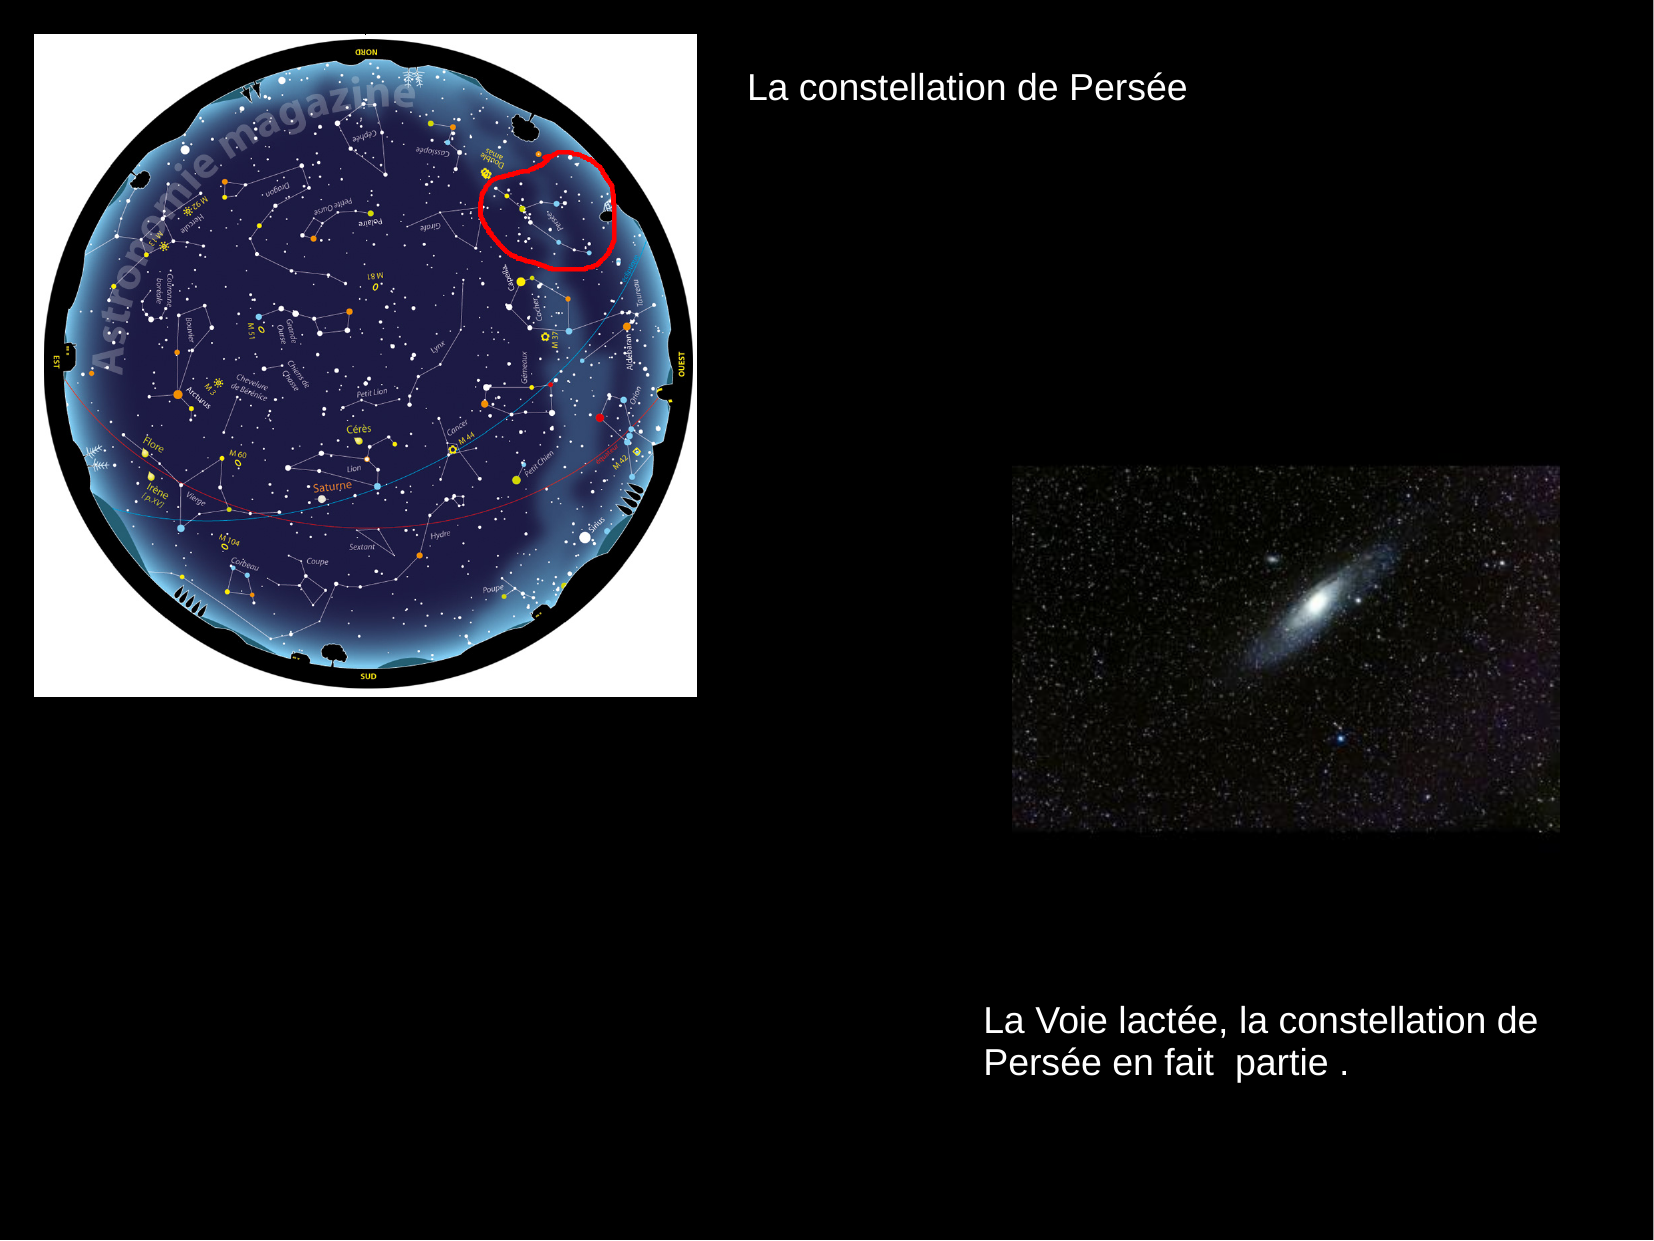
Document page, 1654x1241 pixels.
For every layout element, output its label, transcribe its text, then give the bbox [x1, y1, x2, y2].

picture [34, 34, 697, 697]
text_box La constellation de Persée [732, 59, 1371, 116]
text_box La Voie lactée, la constellation de Persée en fait partie . [968, 992, 1571, 1092]
picture [1012, 377, 1560, 925]
